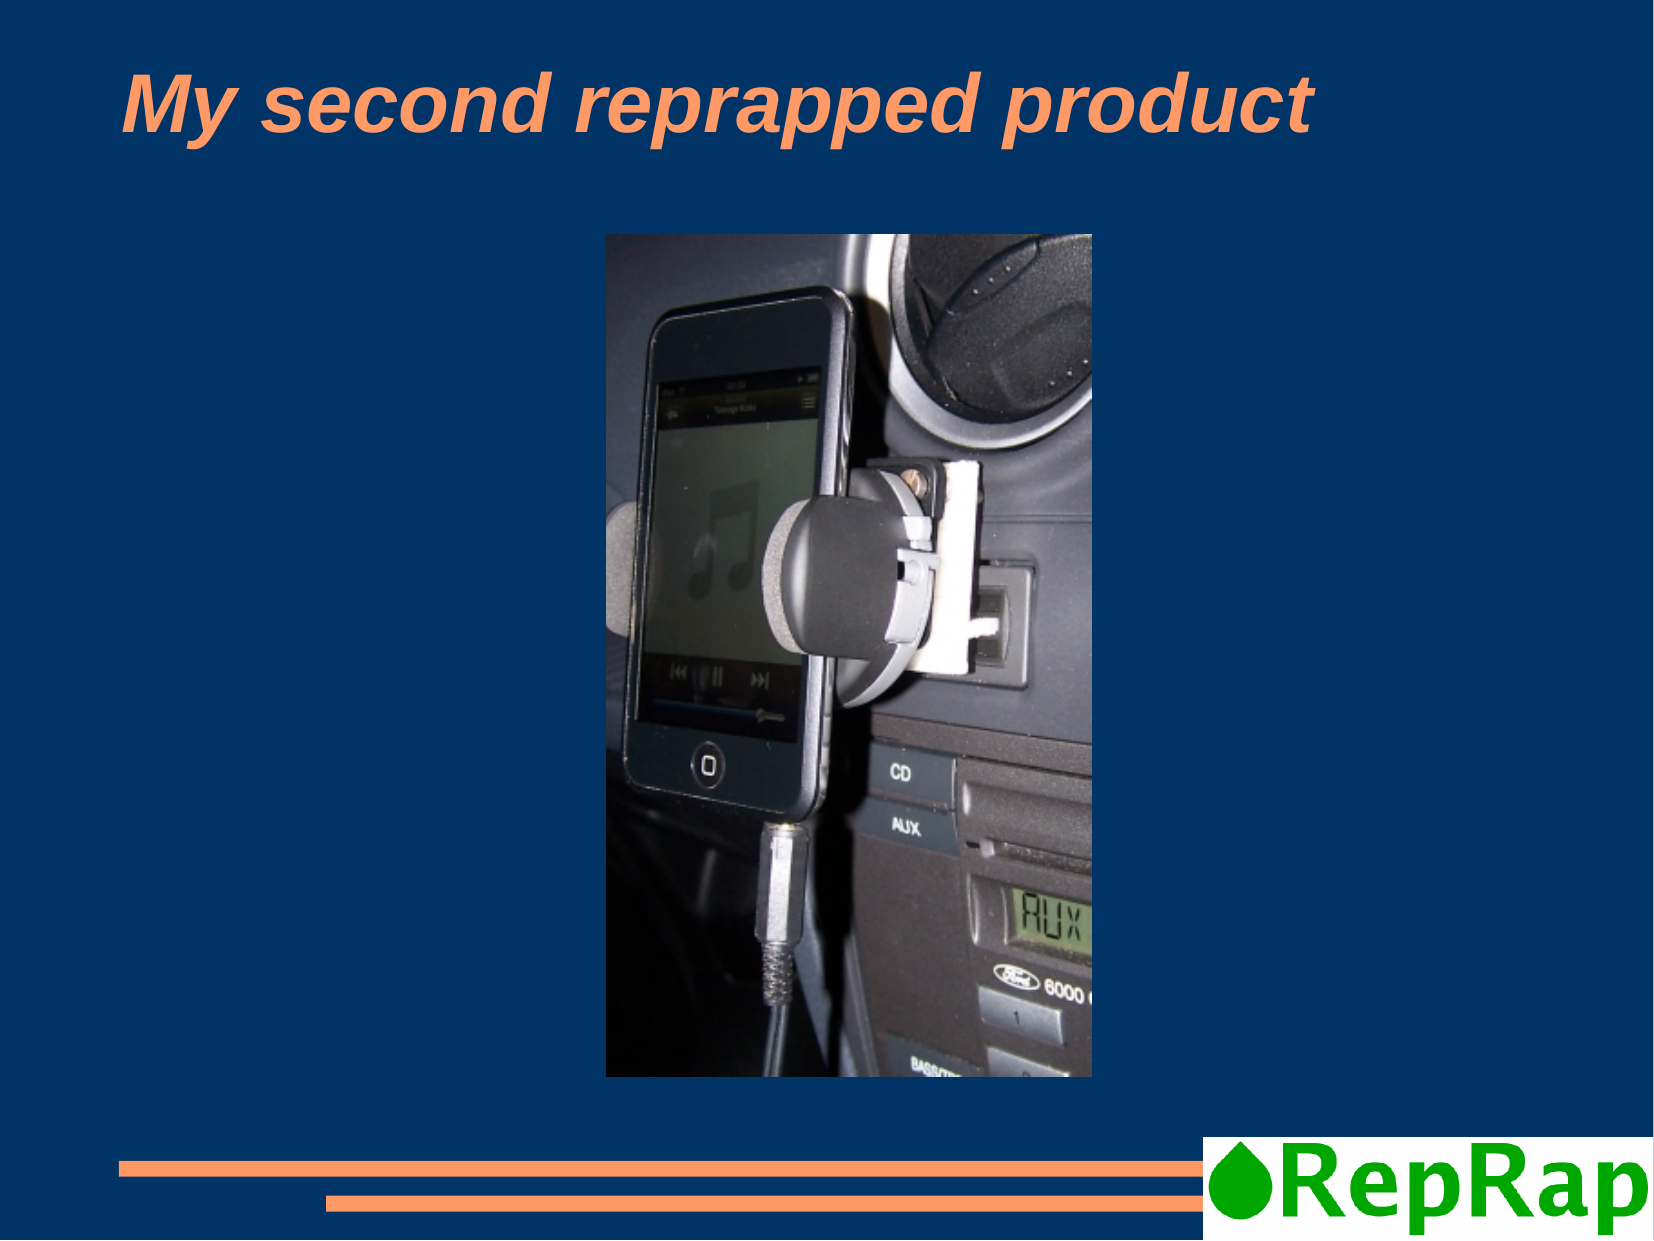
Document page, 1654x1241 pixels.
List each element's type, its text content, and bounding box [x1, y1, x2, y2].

picture [606, 234, 1092, 1077]
title My second reprapped product [121, 0, 1534, 208]
picture [1203, 1137, 1654, 1241]
